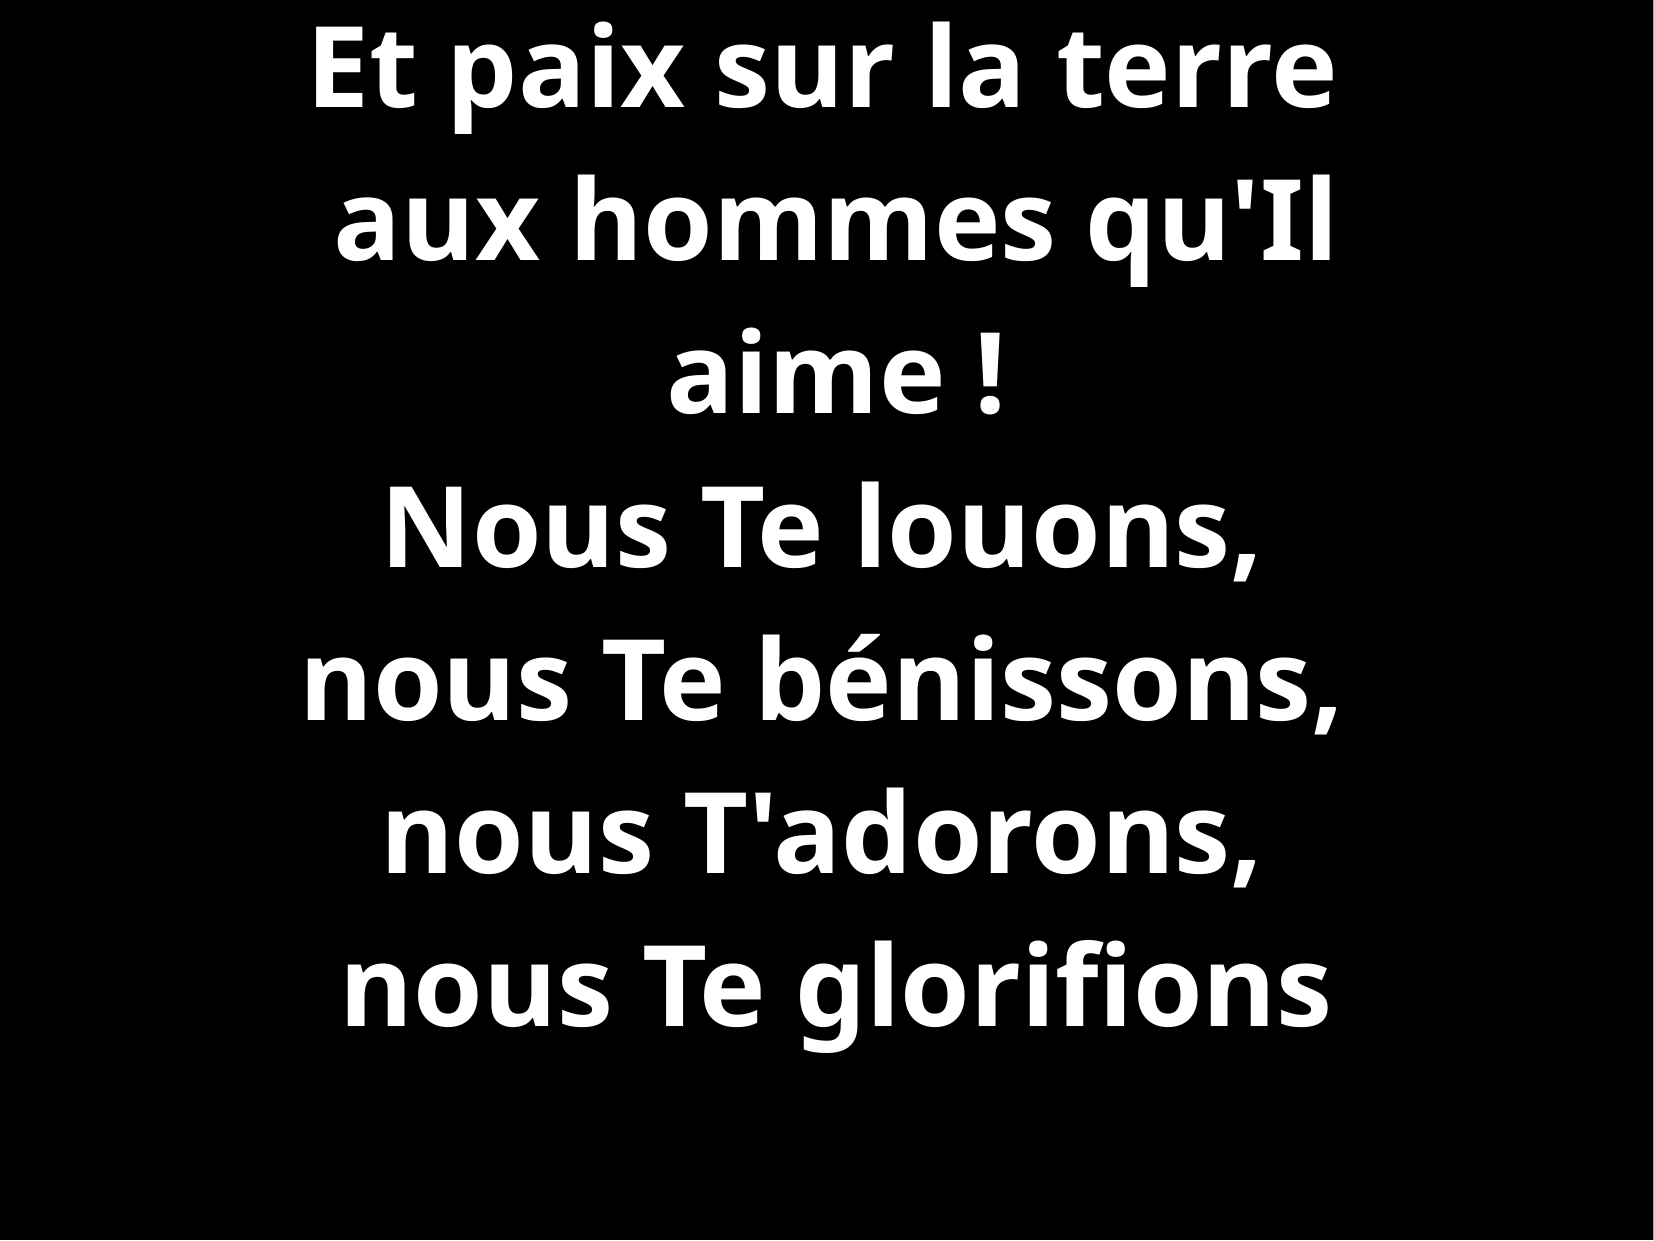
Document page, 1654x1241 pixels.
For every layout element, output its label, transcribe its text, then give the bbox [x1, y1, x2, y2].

subtitle Et paix sur la terre aux hommes qu'Il aime ! Nous Te louons, nous Te bénissons, nous T'adorons, nous Te glorifions [161, 43, 1512, 1004]
